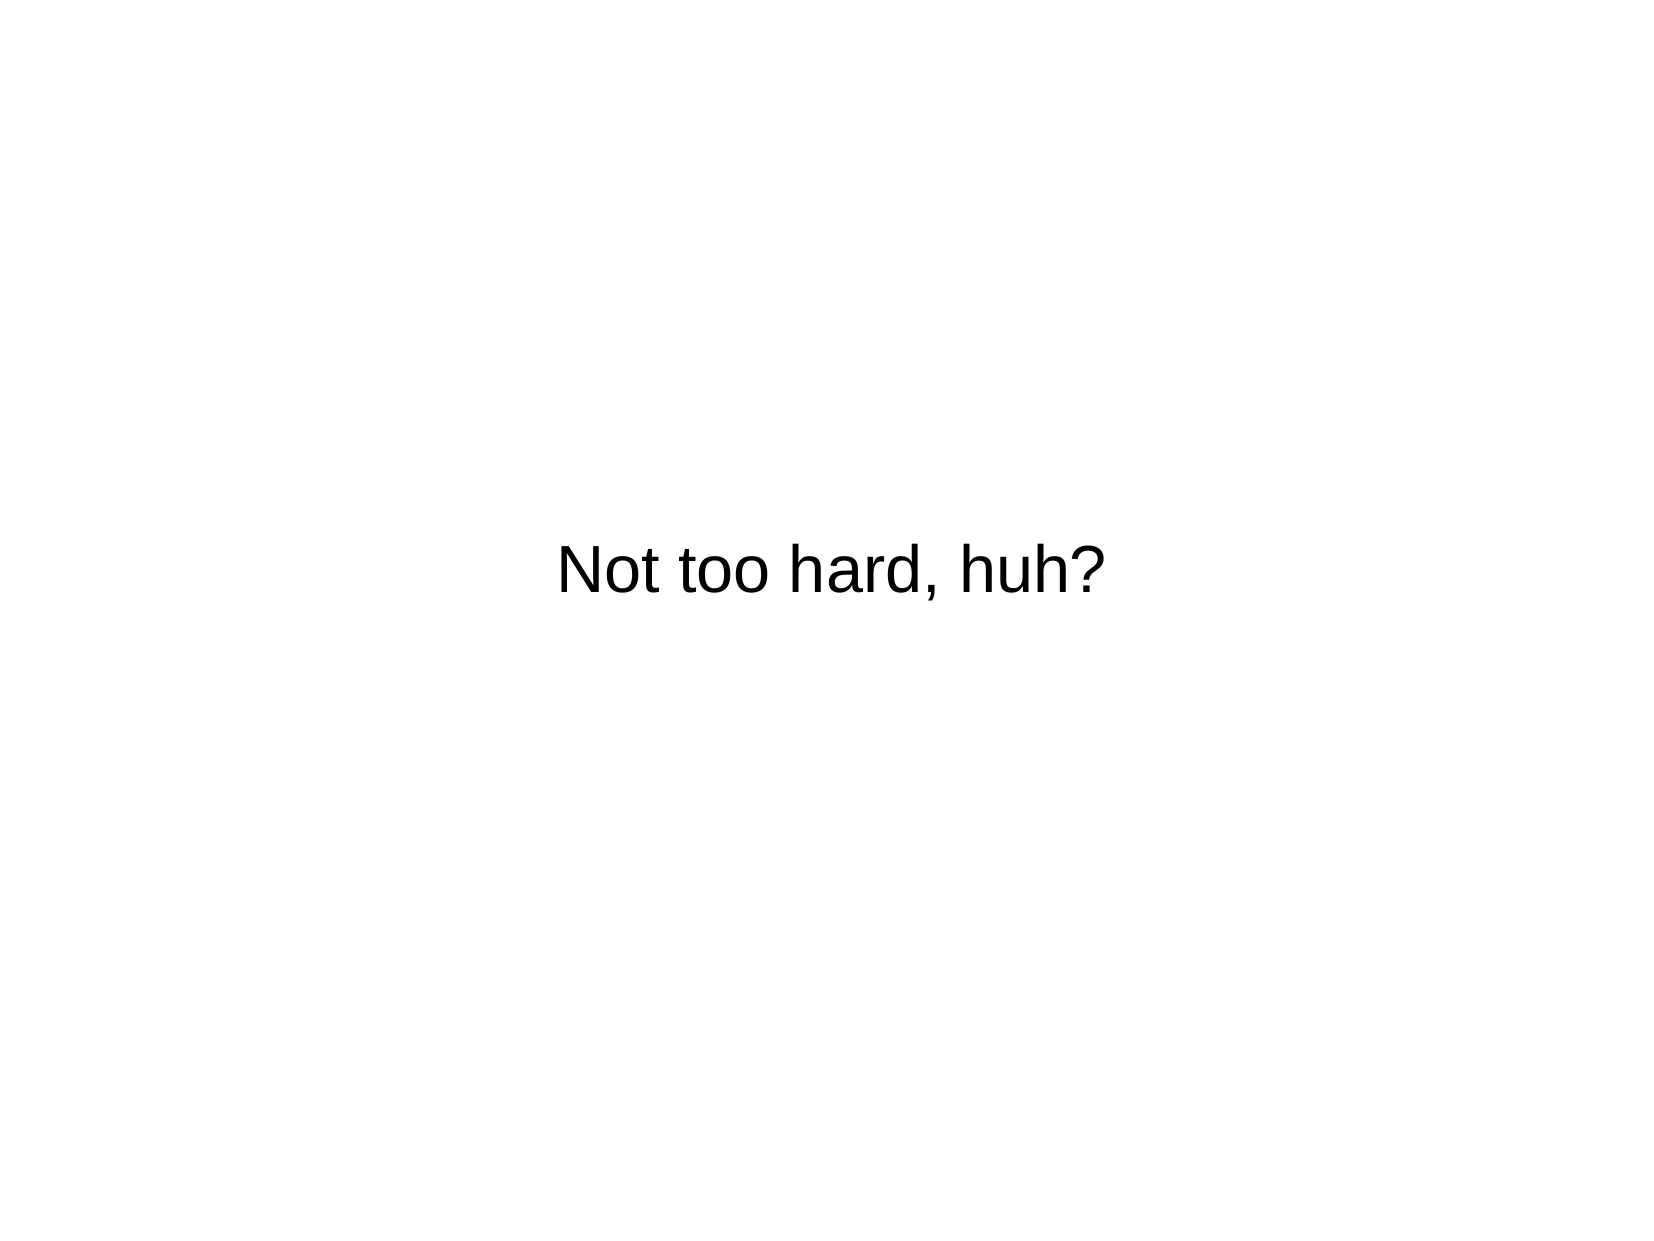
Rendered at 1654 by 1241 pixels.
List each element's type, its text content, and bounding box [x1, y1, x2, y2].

text_box Not too hard, huh? [541, 525, 1126, 615]
